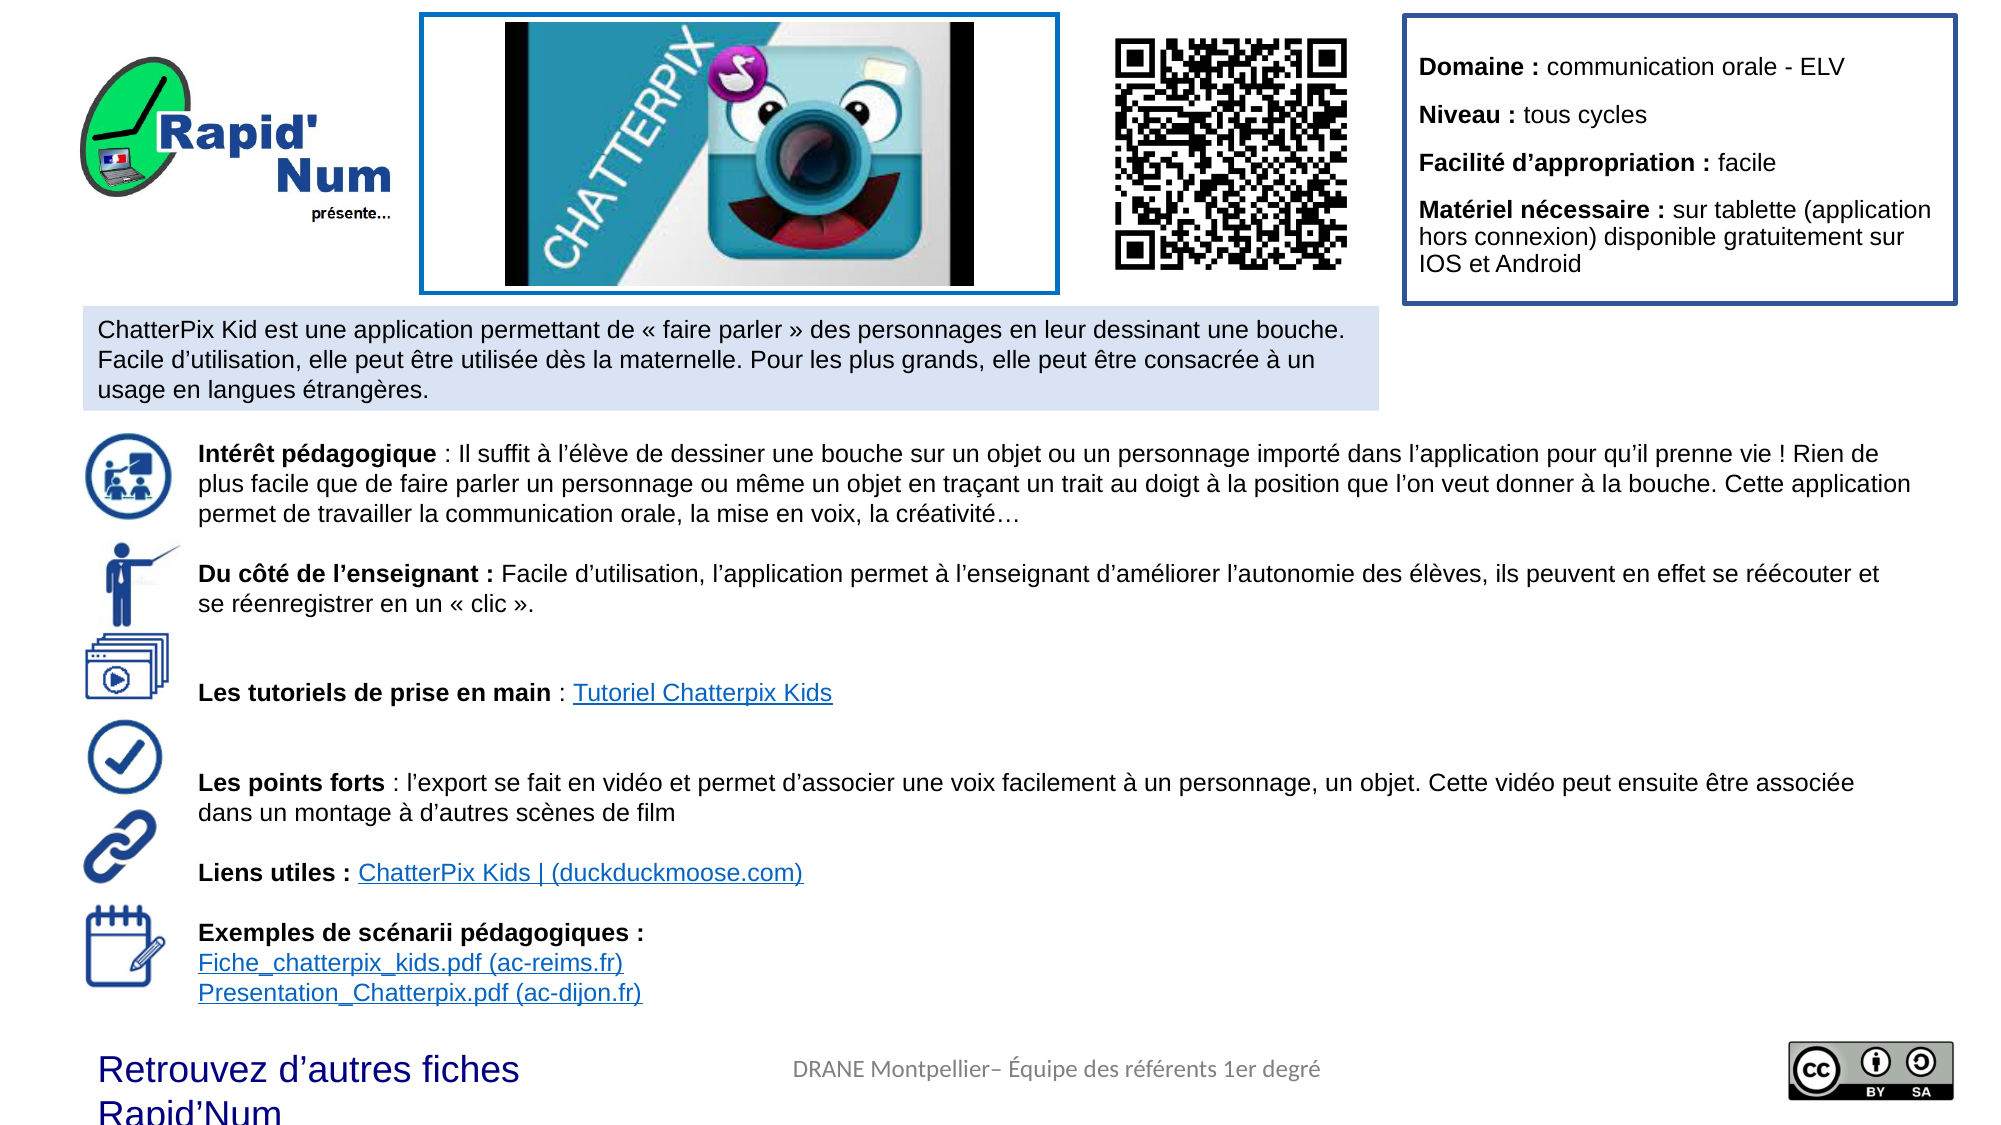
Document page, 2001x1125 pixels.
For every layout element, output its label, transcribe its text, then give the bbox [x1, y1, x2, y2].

picture [78, 901, 170, 992]
picture [78, 804, 162, 889]
text_box DRANE Montpellier– Équipe des référents 1er degré [493, 1044, 1622, 1105]
text_box Intérêt pédagogique : Il suffit à l’élève de dessiner une bouche sur un objet ou un personnage importé dans l’application pour qu’il prenne vie ! Rien de plus facile que de faire parler un personnage ou même un objet en traçant un trait au doigt à la position que l’on veut donner à la bouche. Cette application permet de travailler la communication orale, la mise en voix, la créativité… Du côté de l’enseignant : Facile d’utilisation, l’application permet à l’enseignant d’améliorer l’autonomie des élèves, ils peuvent en effet se réécouter et se réenregistrer en un « clic ». Les tutoriels de prise en main : Tutoriel Chatterpix Kids Les points forts : l’export se fait en vidéo et permet d’associer une voix facilement à un personnage, un objet. Cette vidéo peut ensuite être associée dans un montage à d’autres scènes de film Liens utiles : ChatterPix Kids | (duckduckmoose.com) Exemples de scénarii pédagogiques : Fiche_chatterpix_kids.pdf (ac-reims.fr) Presentation_Chatterpix.pdf (ac-dijon.fr) [183, 430, 1932, 1014]
text_box Domaine : communication orale - ELV Niveau : tous cycles Facilité d’appropriation : facile Matériel nécessaire : sur tablette (application hors connexion) disponible gratuitement sur IOS et Android [1404, 15, 1956, 304]
picture [1781, 1037, 1956, 1105]
text_box ChatterPix Kid est une application permettant de « faire parler » des personnages en leur dessinant une bouche. Facile d’utilisation, elle peut être utilisée dès la maternelle. Pour les plus grands, elle peut être consacrée à un usage en langues étrangères. [83, 305, 1380, 411]
picture [64, 45, 411, 232]
picture [78, 539, 182, 712]
picture [83, 431, 174, 522]
picture [83, 715, 167, 799]
text_box Retrouvez d’autres fiches Rapid’Num [83, 1037, 625, 1125]
picture [505, 22, 974, 286]
picture [1104, 27, 1358, 281]
